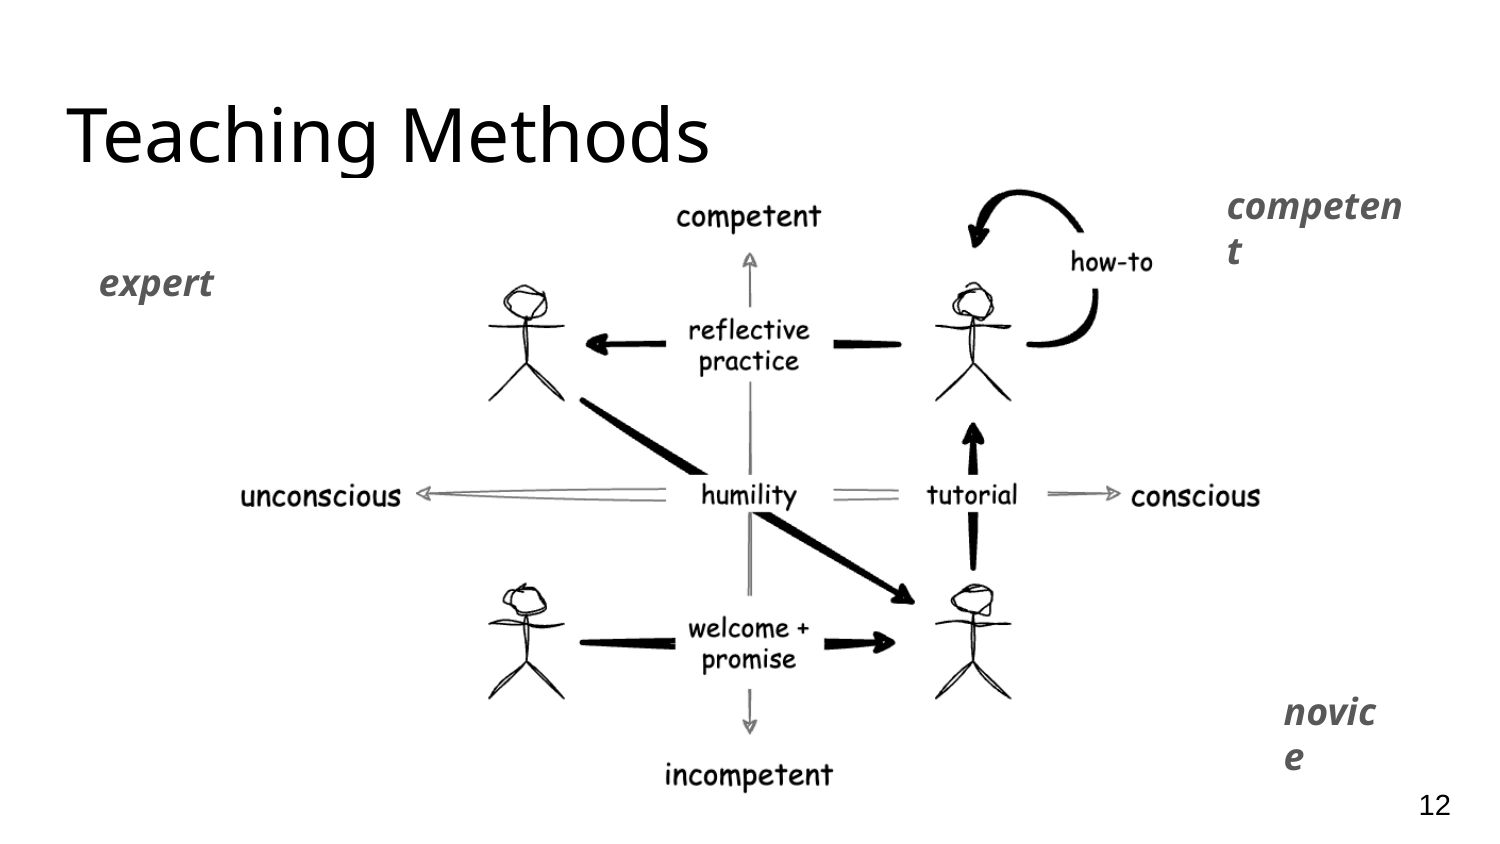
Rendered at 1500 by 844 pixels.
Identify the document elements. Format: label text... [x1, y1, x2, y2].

title Teaching Methods [51, 72, 1449, 167]
text_box expert [83, 244, 269, 312]
picture [231, 178, 1269, 806]
text_box competent [1211, 166, 1429, 235]
text_box novice [1268, 673, 1412, 741]
